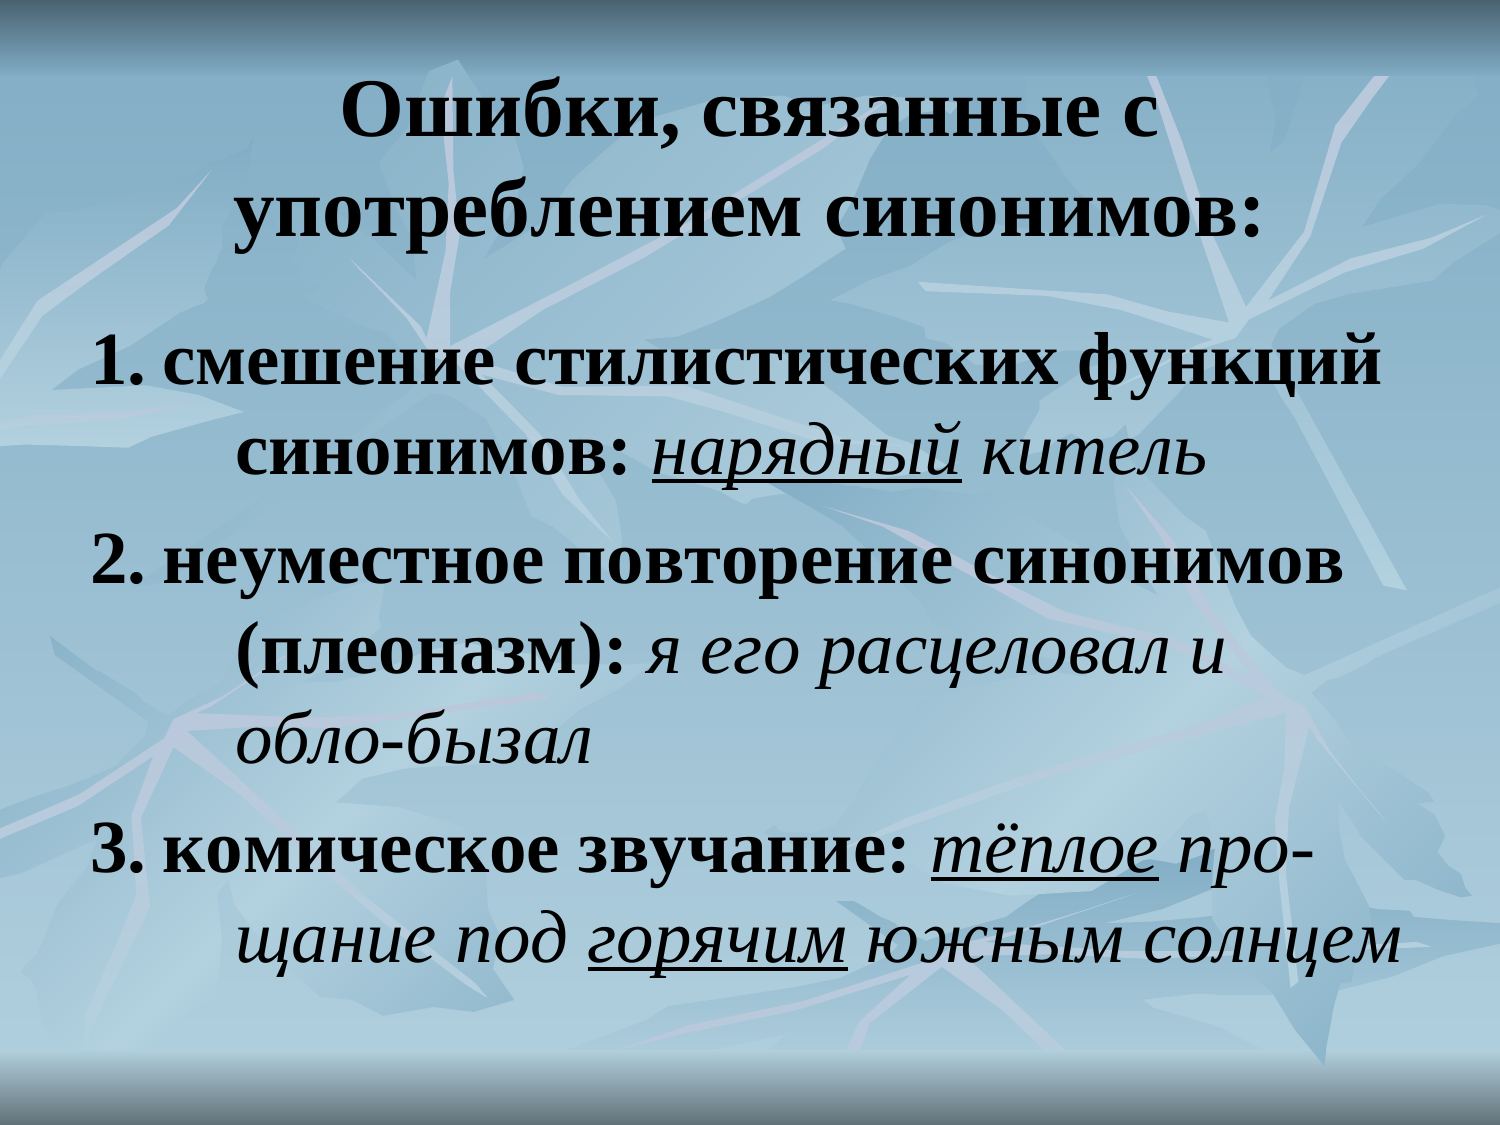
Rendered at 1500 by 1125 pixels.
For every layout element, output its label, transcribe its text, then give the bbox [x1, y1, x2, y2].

list смешение стилистических функций синонимов: нарядный китель неуместное повторение синонимов (плеоназм): я его расцеловал и обло-бызал комическое звучание: тёплое про-щание под горячим южным солнцем [75, 302, 1426, 1006]
title Ошибки, связанные с употреблением синонимов: [75, 45, 1426, 234]
